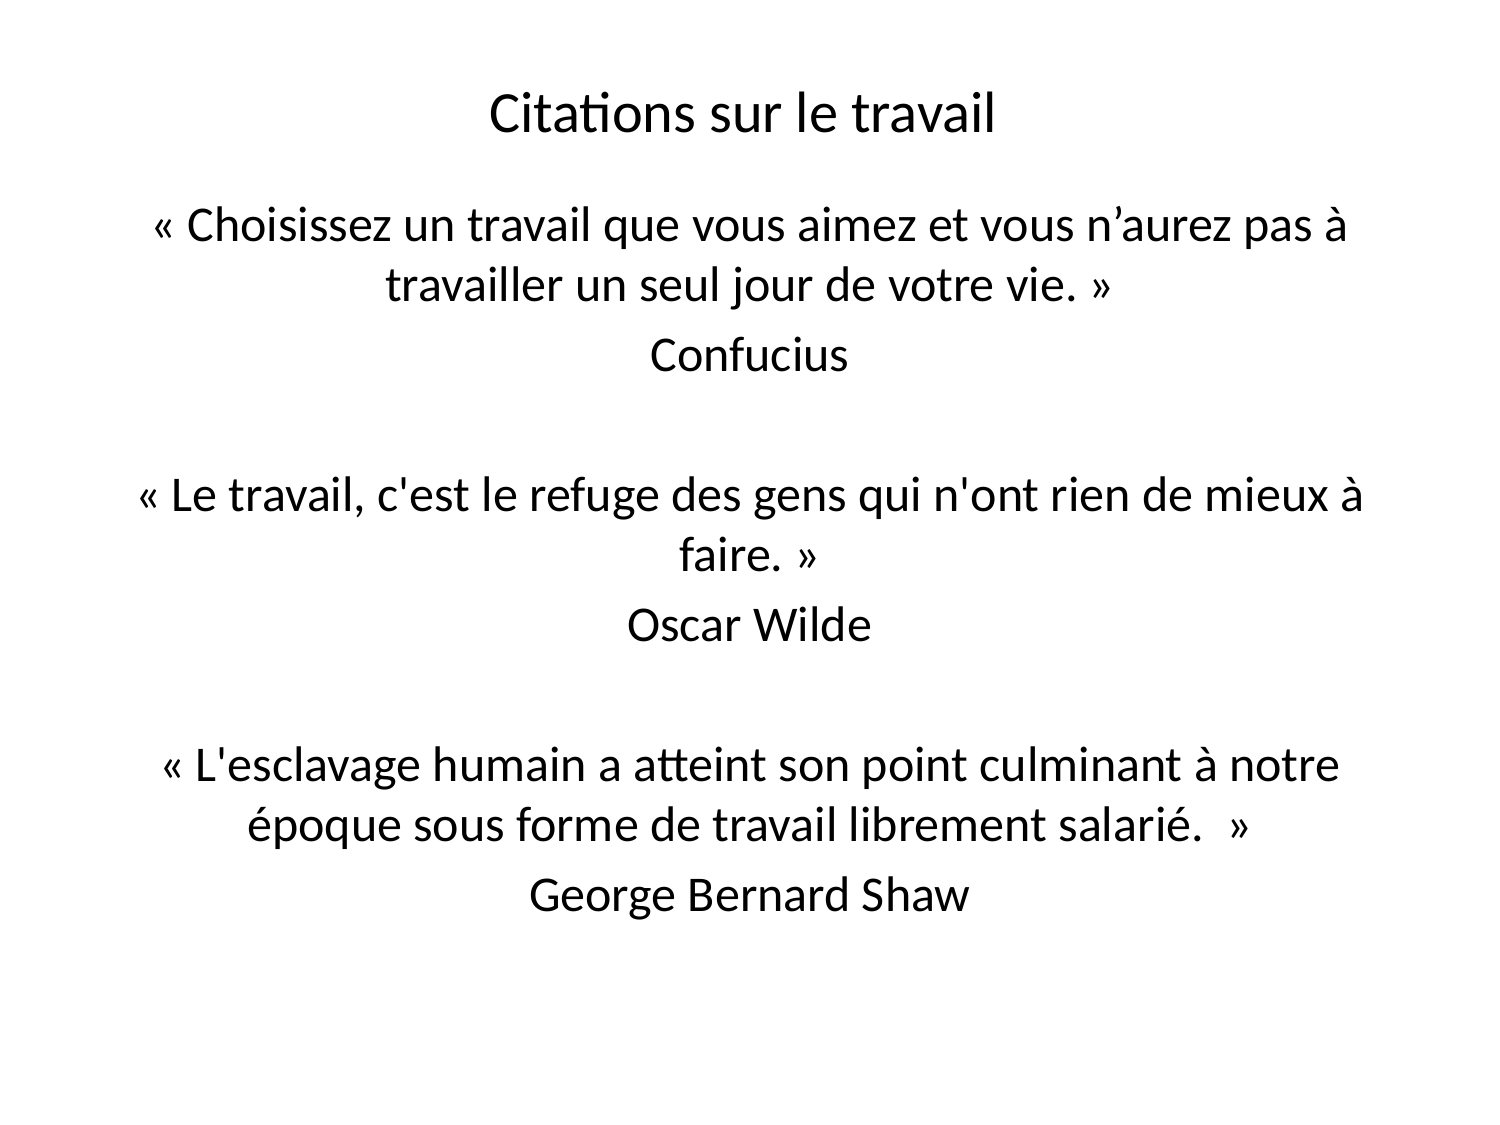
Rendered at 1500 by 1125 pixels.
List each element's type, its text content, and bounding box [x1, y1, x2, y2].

list « Choisissez un travail que vous aimez et vous n’aurez pas à travailler un seul jour de votre vie. » Confucius « Le travail, c'est le refuge des gens qui n'ont rien de mieux à faire. » Oscar Wilde « L'esclavage humain a atteint son point culminant à notre époque sous forme de travail librement salarié. » George Bernard Shaw [75, 184, 1425, 1083]
title Citations sur le travail [75, 45, 1425, 173]
